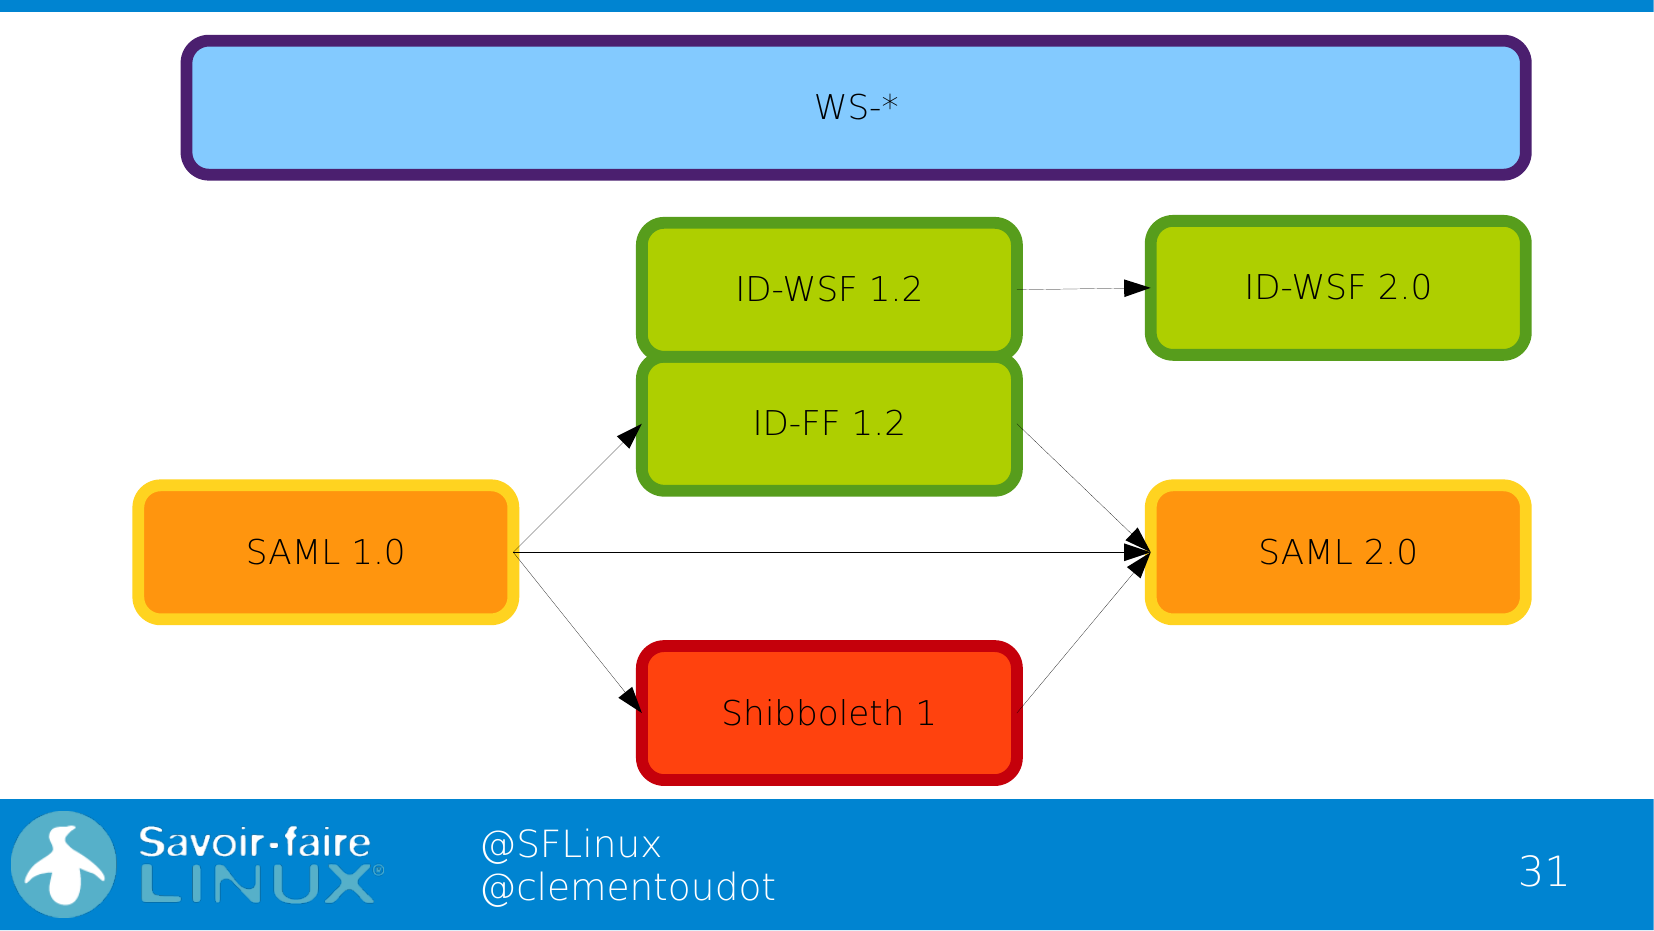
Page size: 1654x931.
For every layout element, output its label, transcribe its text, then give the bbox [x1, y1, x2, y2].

text_box ID-FF 1.2 [641, 357, 1017, 491]
text_box Shibboleth 1 [641, 646, 1017, 781]
text_box SAML 2.0 [1150, 485, 1526, 620]
text_box SAML 1.0 [138, 485, 514, 620]
picture [11, 811, 384, 918]
text_box ID-WSF 1.2 [641, 222, 1017, 357]
text_box ID-WSF 2.0 [1150, 220, 1526, 355]
text_box WS-* [186, 40, 1526, 175]
